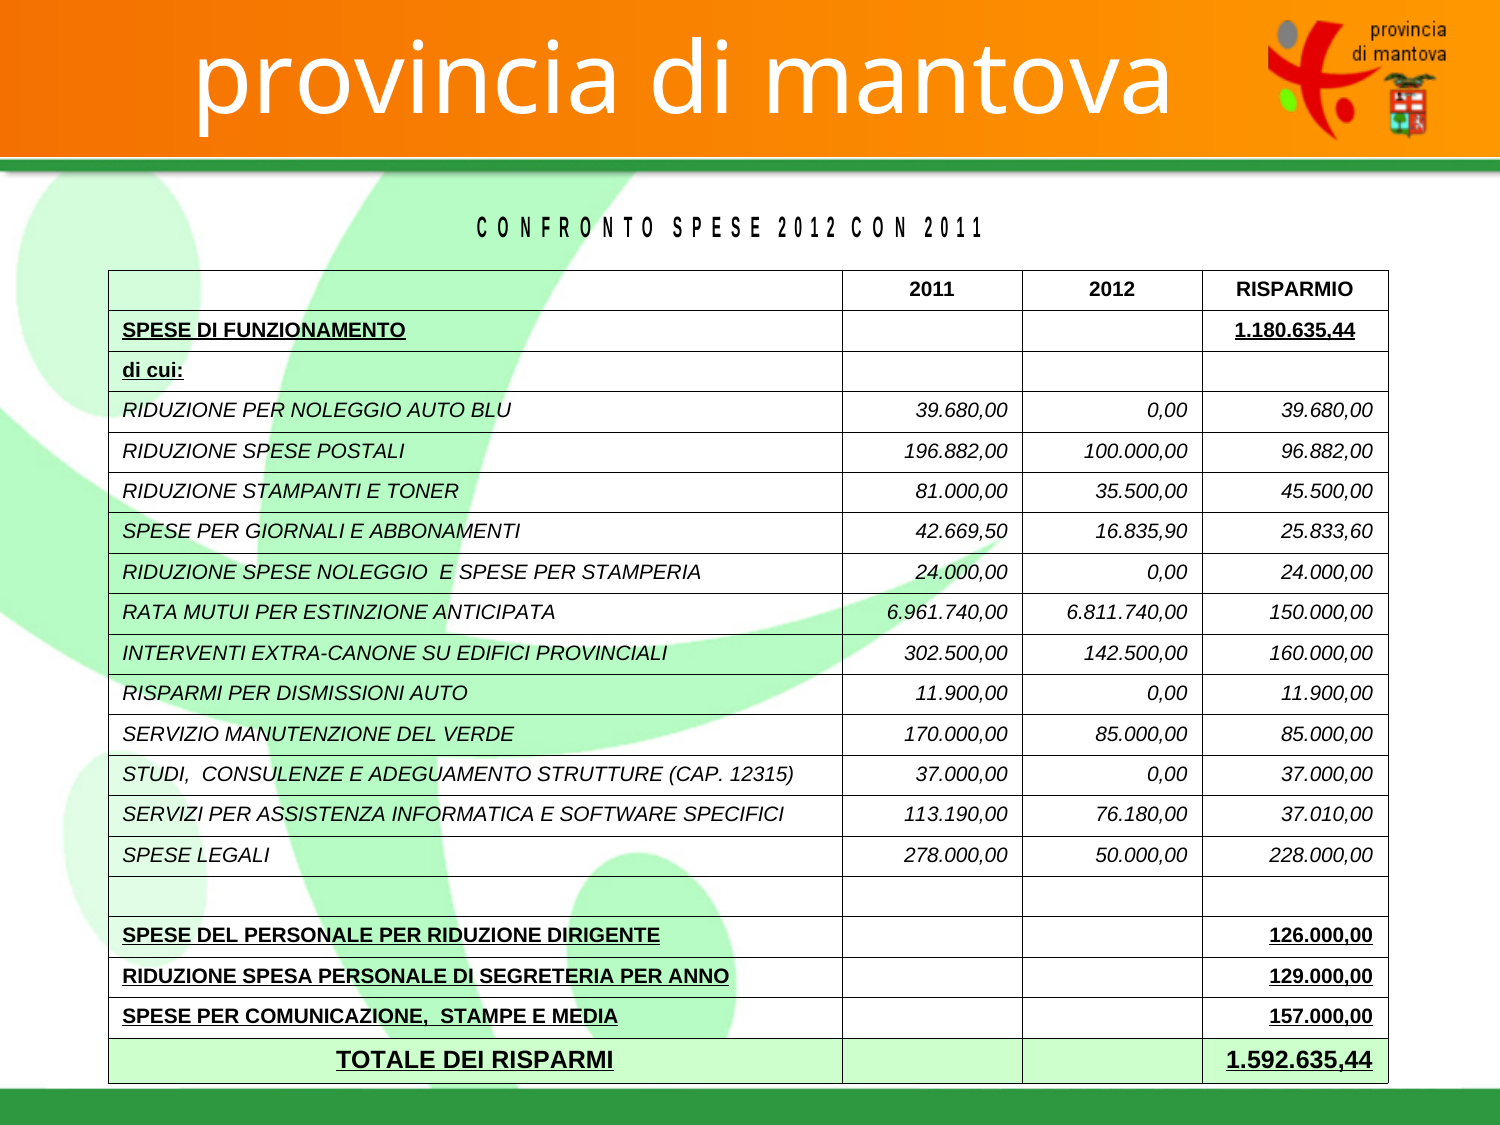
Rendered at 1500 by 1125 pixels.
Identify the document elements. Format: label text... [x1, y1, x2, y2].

table_cell STUDI, CONSULENZE E ADEGUAMENTO STRUTTURE (CAP. 12315) [109, 756, 842, 795]
table_cell [1023, 958, 1202, 997]
table_cell 0,00 [1023, 392, 1202, 432]
table_cell 150.000,00 [1203, 594, 1388, 634]
table_header 2012 [1023, 271, 1202, 310]
table_cell 160.000,00 [1203, 635, 1388, 674]
table_header [109, 271, 842, 310]
table_cell 35.500,00 [1023, 473, 1202, 512]
table_cell 25.833,60 [1203, 513, 1388, 553]
table_cell SERVIZIO MANUTENZIONE DEL VERDE [109, 715, 842, 755]
table_cell [843, 917, 1022, 957]
table_cell 129.000,00 [1203, 958, 1388, 997]
table_cell RIDUZIONE PER NOLEGGIO AUTO BLU [109, 392, 842, 432]
table_cell [1023, 352, 1202, 391]
table_cell 81.000,00 [843, 473, 1022, 512]
picture [0, 157, 1500, 1125]
picture [1267, 15, 1452, 142]
table_cell 85.000,00 [1203, 715, 1388, 755]
table_cell [843, 877, 1022, 916]
table_cell [1023, 998, 1202, 1038]
table_cell 157.000,00 [1203, 998, 1388, 1038]
table_cell 1.592.635,44 [1203, 1039, 1388, 1083]
table_cell [1203, 352, 1388, 391]
table_cell 126.000,00 [1203, 917, 1388, 957]
table_cell 37.000,00 [843, 756, 1022, 795]
table_cell [843, 998, 1022, 1038]
table_cell RIDUZIONE SPESE POSTALI [109, 433, 842, 472]
table_cell SERVIZI PER ASSISTENZA INFORMATICA E SOFTWARE SPECIFICI [109, 796, 842, 836]
table_cell RISPARMI PER DISMISSIONI AUTO [109, 675, 842, 714]
table_cell 228.000,00 [1203, 837, 1388, 876]
table_cell SPESE DI FUNZIONAMENTO [109, 311, 842, 351]
table_cell 1.180.635,44 [1203, 311, 1388, 351]
table_cell 142.500,00 [1023, 635, 1202, 674]
table_cell 45.500,00 [1203, 473, 1388, 512]
table_cell di cui: [109, 352, 842, 391]
table_cell 0,00 [1023, 554, 1202, 593]
table_cell 113.190,00 [843, 796, 1022, 836]
table_cell 0,00 [1023, 675, 1202, 714]
table_cell 302.500,00 [843, 635, 1022, 674]
table_cell 170.000,00 [843, 715, 1022, 755]
table_cell 24.000,00 [843, 554, 1022, 593]
table_cell 39.680,00 [1203, 392, 1388, 432]
table_cell 16.835,90 [1023, 513, 1202, 553]
table_cell 37.010,00 [1203, 796, 1388, 836]
table_cell 11.900,00 [1203, 675, 1388, 714]
table_cell RIDUZIONE SPESE NOLEGGIO E SPESE PER STAMPERIA [109, 554, 842, 593]
table_cell 24.000,00 [1203, 554, 1388, 593]
table_cell [843, 958, 1022, 997]
table_cell 76.180,00 [1023, 796, 1202, 836]
table_cell SPESE LEGALI [109, 837, 842, 876]
table_cell [1203, 877, 1388, 916]
table_cell RATA MUTUI PER ESTINZIONE ANTICIPATA [109, 594, 842, 634]
table_cell 0,00 [1023, 756, 1202, 795]
text_box provincia di mantova [176, 5, 1205, 142]
table_cell [109, 877, 842, 916]
table_cell [1023, 877, 1202, 916]
table_cell 278.000,00 [843, 837, 1022, 876]
table_cell 96.882,00 [1203, 433, 1388, 472]
table_cell [843, 352, 1022, 391]
table_cell [1023, 311, 1202, 351]
table_header 2011 [843, 271, 1022, 310]
table_cell 6.961.740,00 [843, 594, 1022, 634]
table_cell TOTALE DEI RISPARMI [109, 1039, 842, 1083]
table_cell 39.680,00 [843, 392, 1022, 432]
table_cell INTERVENTI EXTRA-CANONE SU EDIFICI PROVINCIALI [109, 635, 842, 674]
table_cell 85.000,00 [1023, 715, 1202, 755]
table_cell 196.882,00 [843, 433, 1022, 472]
table_cell 42.669,50 [843, 513, 1022, 553]
table_cell 6.811.740,00 [1023, 594, 1202, 634]
table_header RISPARMIO [1203, 271, 1388, 310]
table_cell SPESE PER COMUNICAZIONE, STAMPE E MEDIA [109, 998, 842, 1038]
table_cell 50.000,00 [1023, 837, 1202, 876]
table_cell 100.000,00 [1023, 433, 1202, 472]
table_cell RIDUZIONE SPESA PERSONALE DI SEGRETERIA PER ANNO [109, 958, 842, 997]
table_cell RIDUZIONE STAMPANTI E TONER [109, 473, 842, 512]
table_cell 11.900,00 [843, 675, 1022, 714]
table_cell SPESE DEL PERSONALE PER RIDUZIONE DIRIGENTE [109, 917, 842, 957]
table_cell [1023, 1039, 1202, 1083]
table_cell [843, 1039, 1022, 1083]
table_cell [843, 311, 1022, 351]
table_cell SPESE PER GIORNALI E ABBONAMENTI [109, 513, 842, 553]
table_cell 37.000,00 [1203, 756, 1388, 795]
table_cell [1023, 917, 1202, 957]
